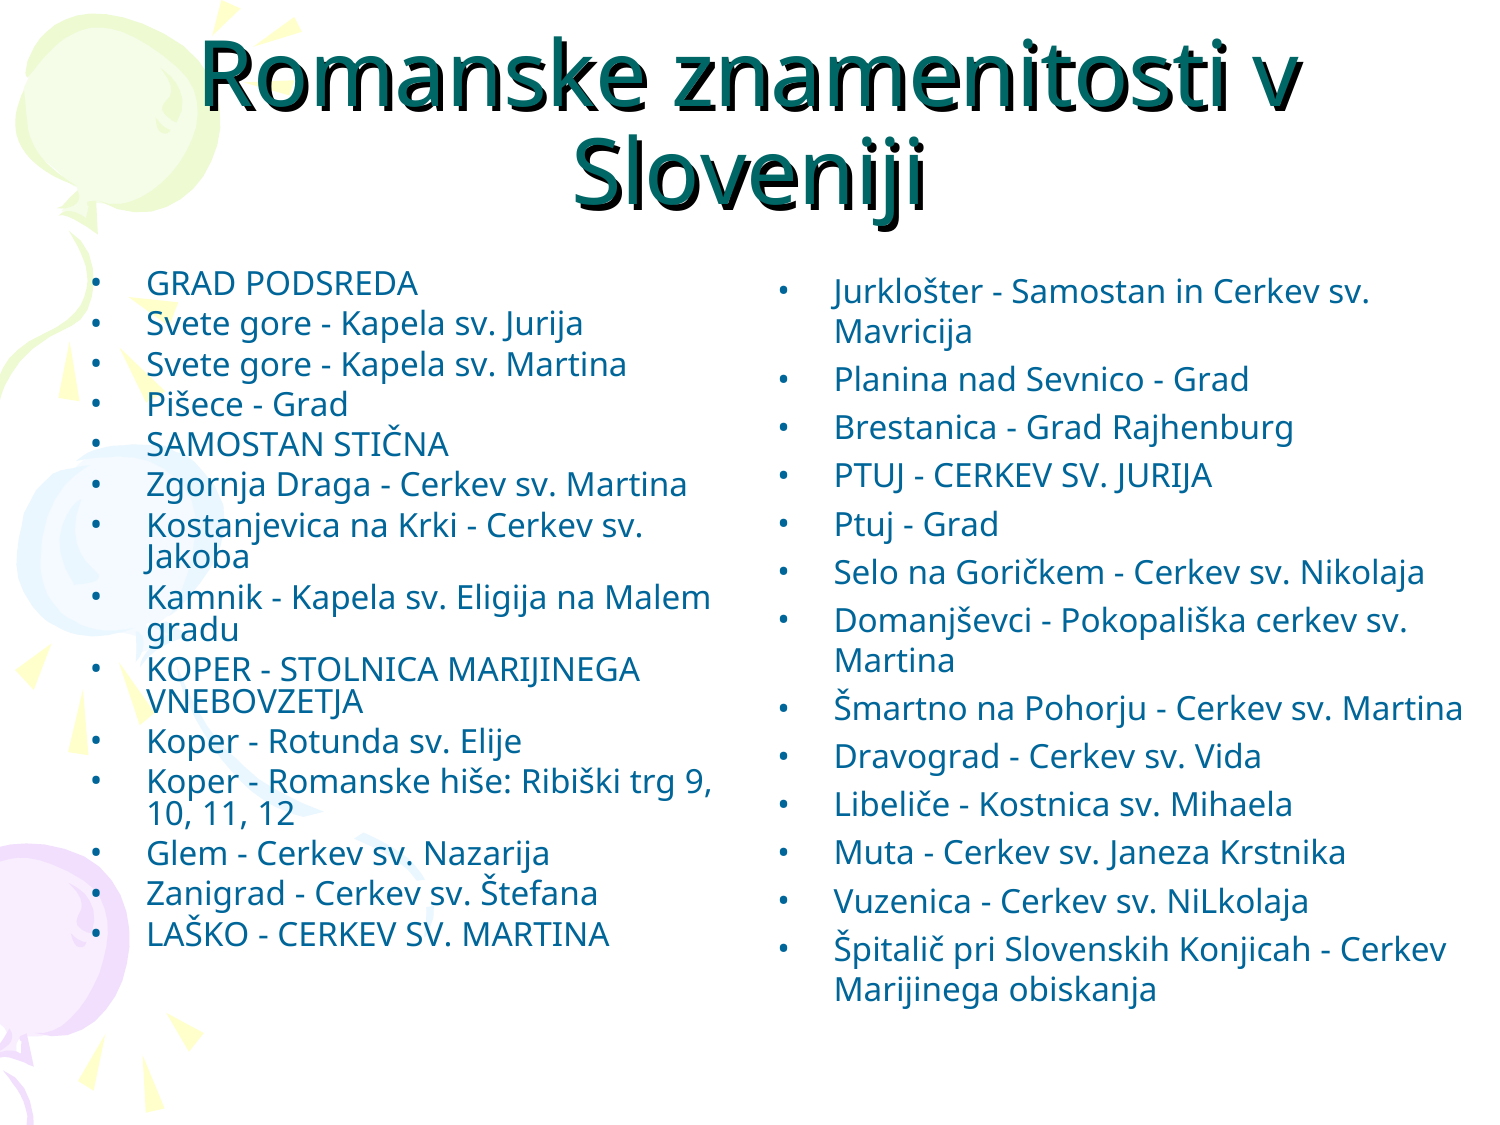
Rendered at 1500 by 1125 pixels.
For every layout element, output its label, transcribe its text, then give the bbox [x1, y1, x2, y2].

list GRAD PODSREDA Svete gore - Kapela sv. Jurija Svete gore - Kapela sv. Martina Pišece - Grad SAMOSTAN STIČNA Zgornja Draga - Cerkev sv. Martina Kostanjevica na Krki - Cerkev sv. Jakoba Kamnik - Kapela sv. Eligija na Malem gradu KOPER - STOLNICA MARIJINEGA VNEBOVZETJA Koper - Rotunda sv. Elije Koper - Romanske hiše: Ribiški trg 9, 10, 11, 12 Glem - Cerkev sv. Nazarija Zanigrad - Cerkev sv. Štefana LAŠKO - CERKEV SV. MARTINA [75, 262, 738, 1095]
title Romanske znamenitosti v Sloveniji [72, 16, 1426, 233]
list Jurklošter - Samostan in Cerkev sv. Mavricija Planina nad Sevnico - Grad Brestanica - Grad Rajhenburg PTUJ - CERKEV SV. JURIJA Ptuj - Grad Selo na Goričkem - Cerkev sv. Nikolaja Domanjševci - Pokopališka cerkev sv. Martina Šmartno na Pohorju - Cerkev sv. Martina Dravograd - Cerkev sv. Vida Libeliče - Kostnica sv. Mihaela Muta - Cerkev sv. Janeza Krstnika Vuzenica - Cerkev sv. NiLkolaja Špitalič pri Slovenskih Konjicah - Cerkev Marijinega obiskanja [762, 262, 1500, 994]
